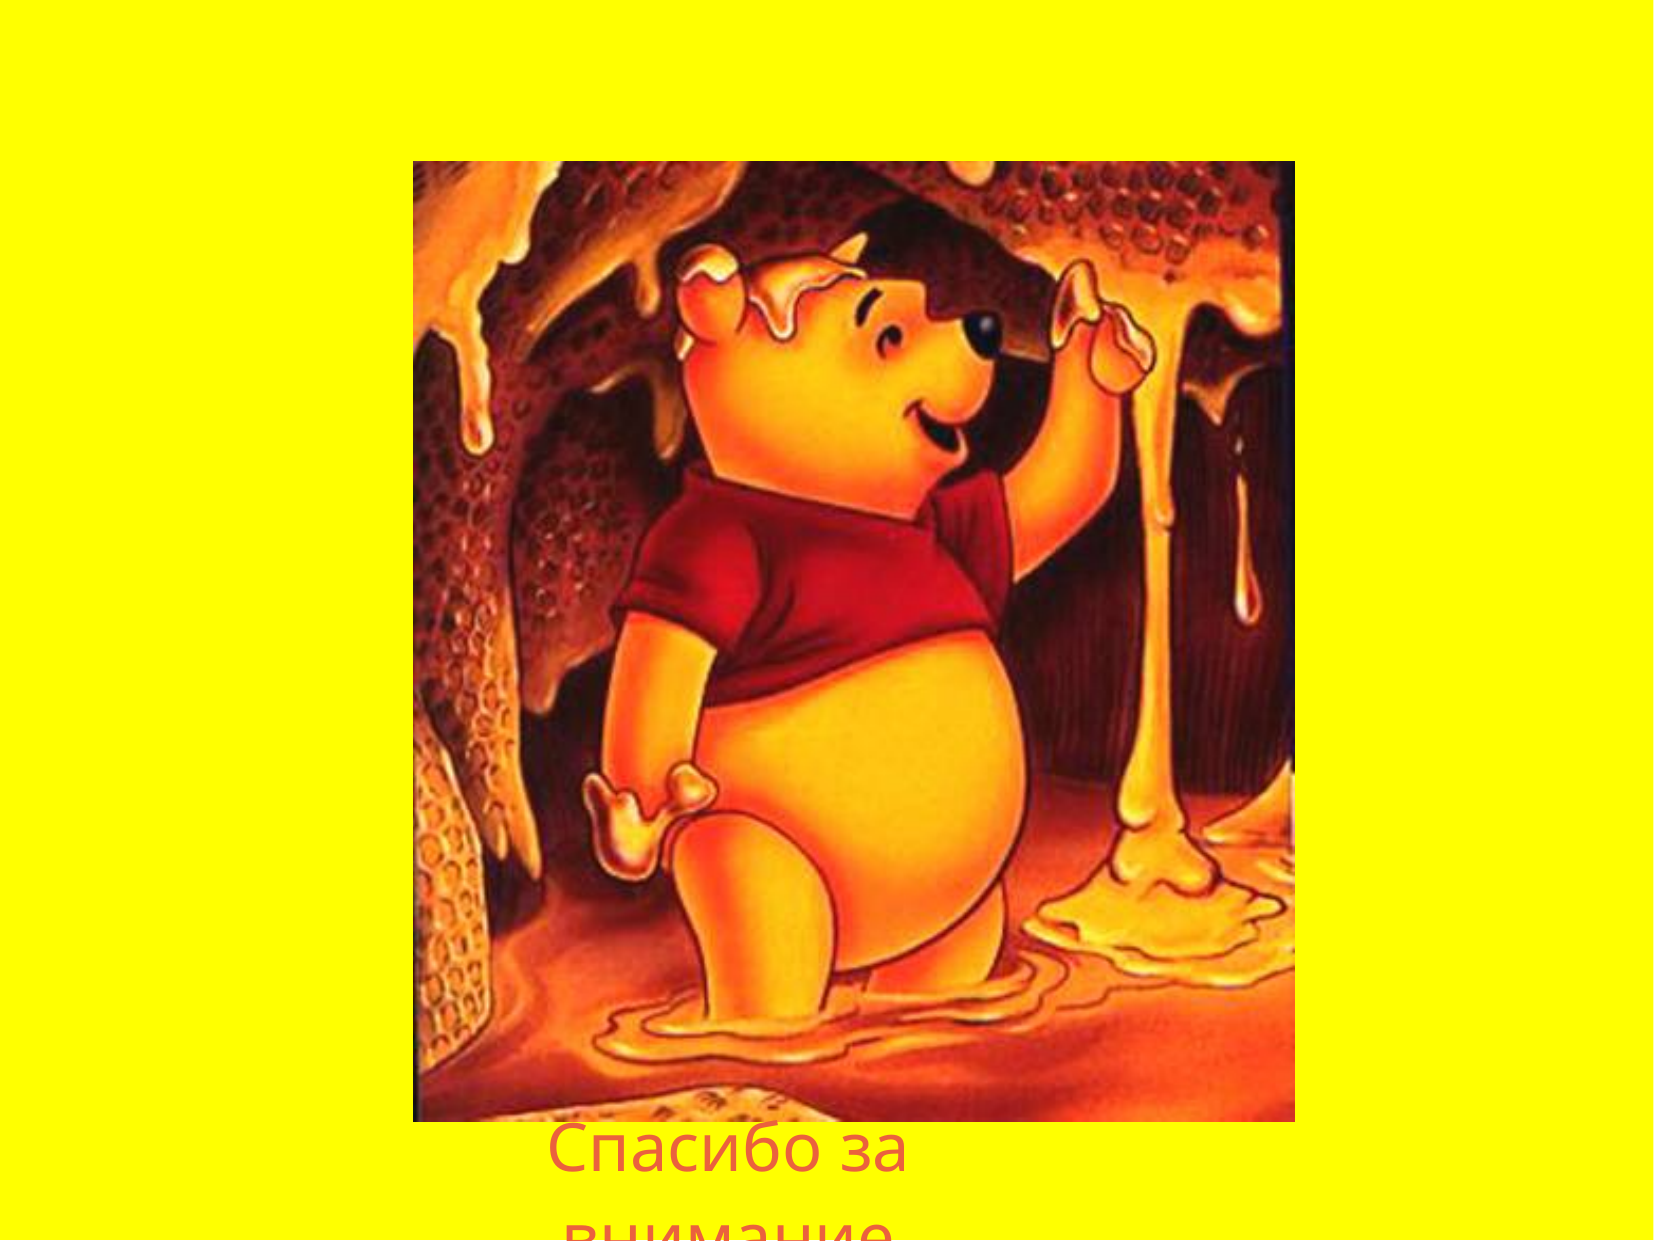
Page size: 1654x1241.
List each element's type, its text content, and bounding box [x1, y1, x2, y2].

text_box Спасибо за внимание [531, 1092, 1153, 1214]
picture [413, 161, 1295, 1123]
